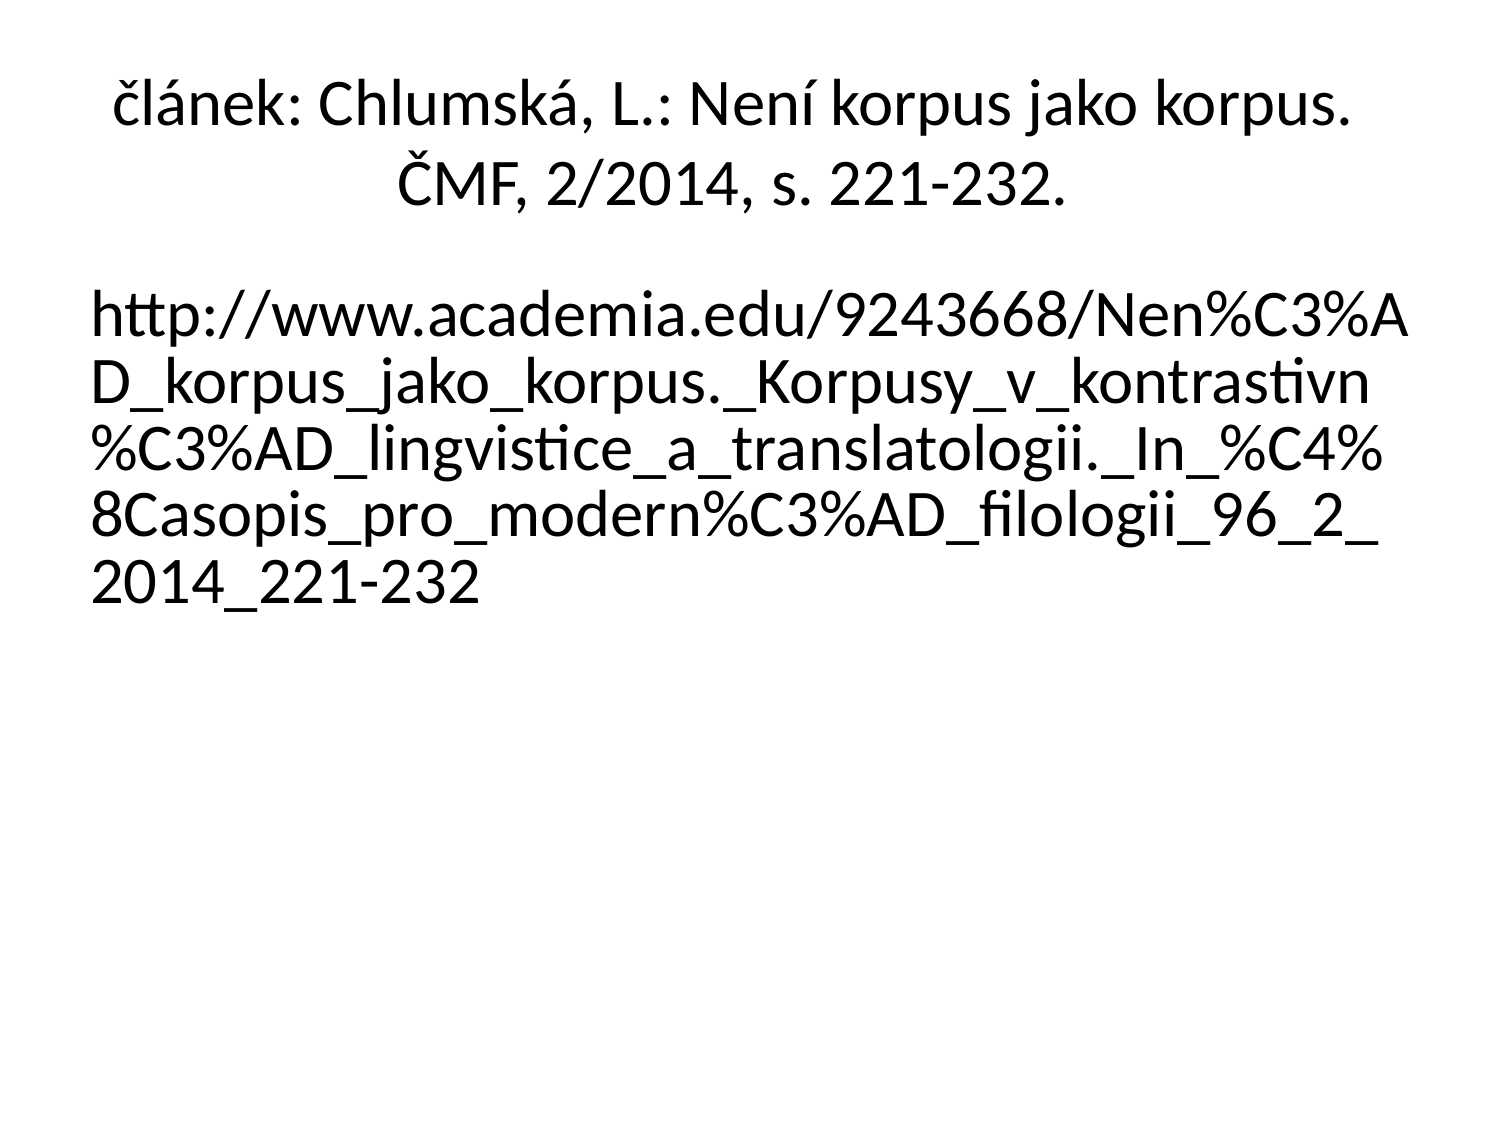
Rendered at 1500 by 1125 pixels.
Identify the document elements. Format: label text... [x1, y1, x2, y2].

title článek: Chlumská, L.: Není korpus jako korpus. ČMF, 2/2014, s. 221-232. [41, 45, 1426, 233]
list http://www.academia.edu/9243668/Nen%C3%AD_korpus_jako_korpus._Korpusy_v_kontrastivn%C3%AD_lingvistice_a_translatologii._In_%C4%8Casopis_pro_modern%C3%AD_filologii_96_2_2014_221-232 [75, 262, 1426, 1005]
